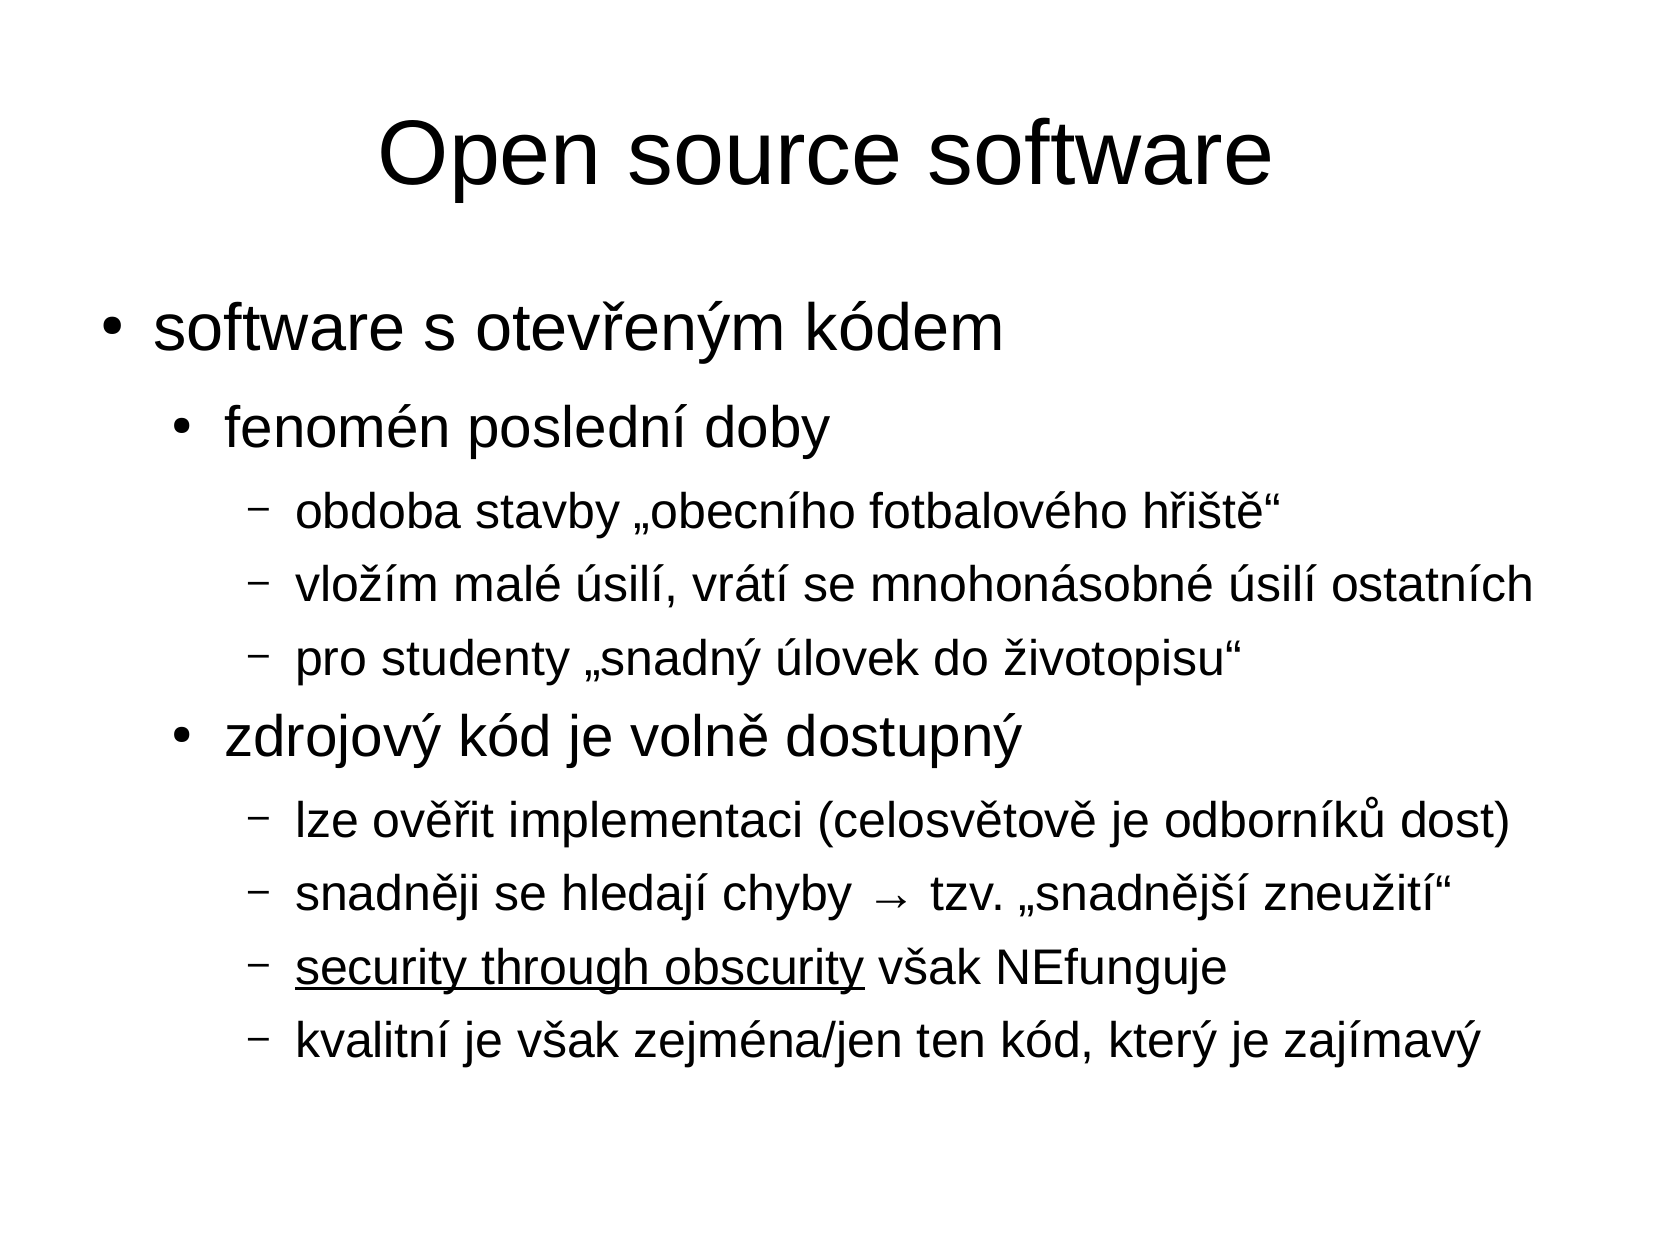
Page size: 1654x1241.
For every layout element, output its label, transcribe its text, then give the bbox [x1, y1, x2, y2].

title Open source software [82, 56, 1571, 250]
list software s otevřeným kódem fenomén poslední doby obdoba stavby „obecního fotbalového hřiště“ vložím malé úsilí, vrátí se mnohonásobné úsilí ostatních pro studenty „snadný úlovek do životopisu“ zdrojový kód je volně dostupný lze ověřit implementaci (celosvětově je odborníků dost) snadněji se hledají chyby → tzv. „snadnější zneužití“ security through obscurity však NEfunguje kvalitní je však zejména/jen ten kód, který je zajímavý [82, 290, 1571, 1094]
